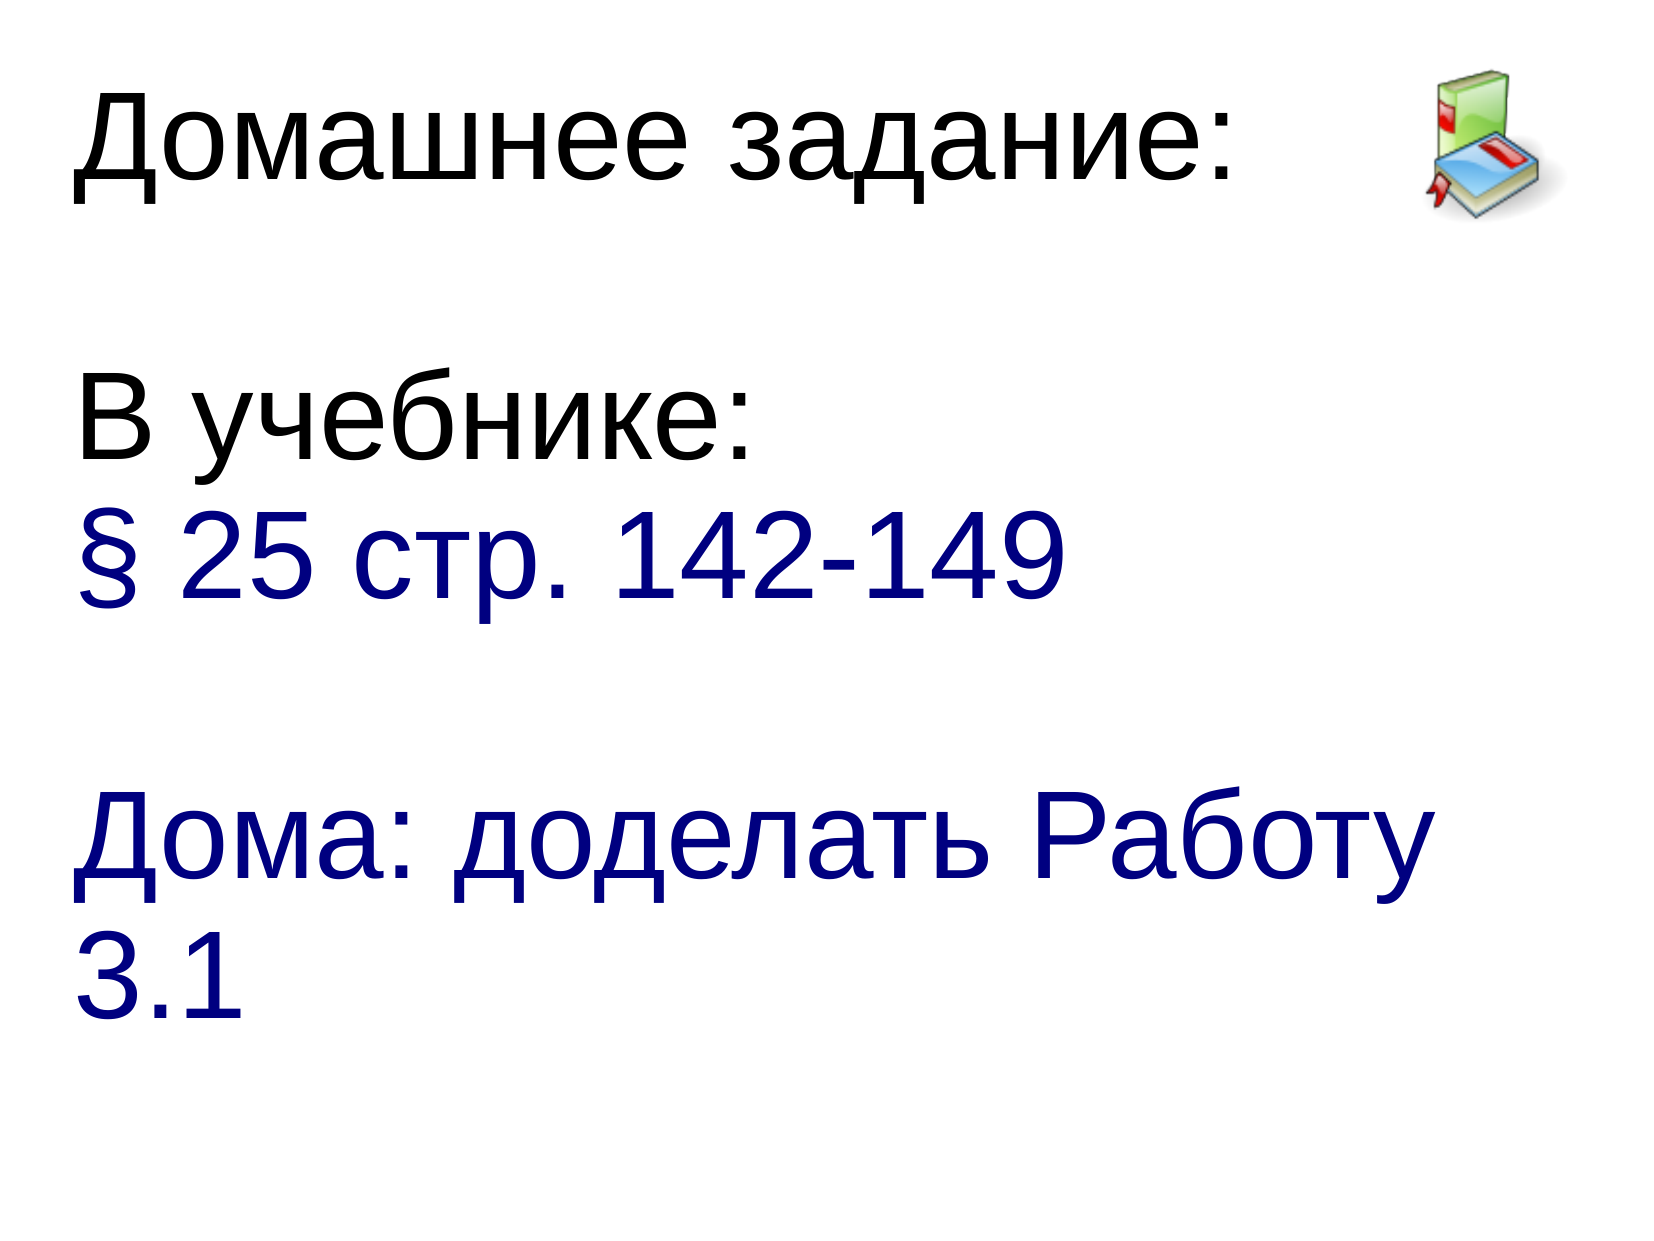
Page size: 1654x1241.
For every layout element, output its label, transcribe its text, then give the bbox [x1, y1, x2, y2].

picture [1417, 58, 1572, 237]
text_box Домашнее задание: В учебнике: § 25 стр. 142-149 Дома: доделать Работу 3.1 [59, 59, 1595, 1239]
